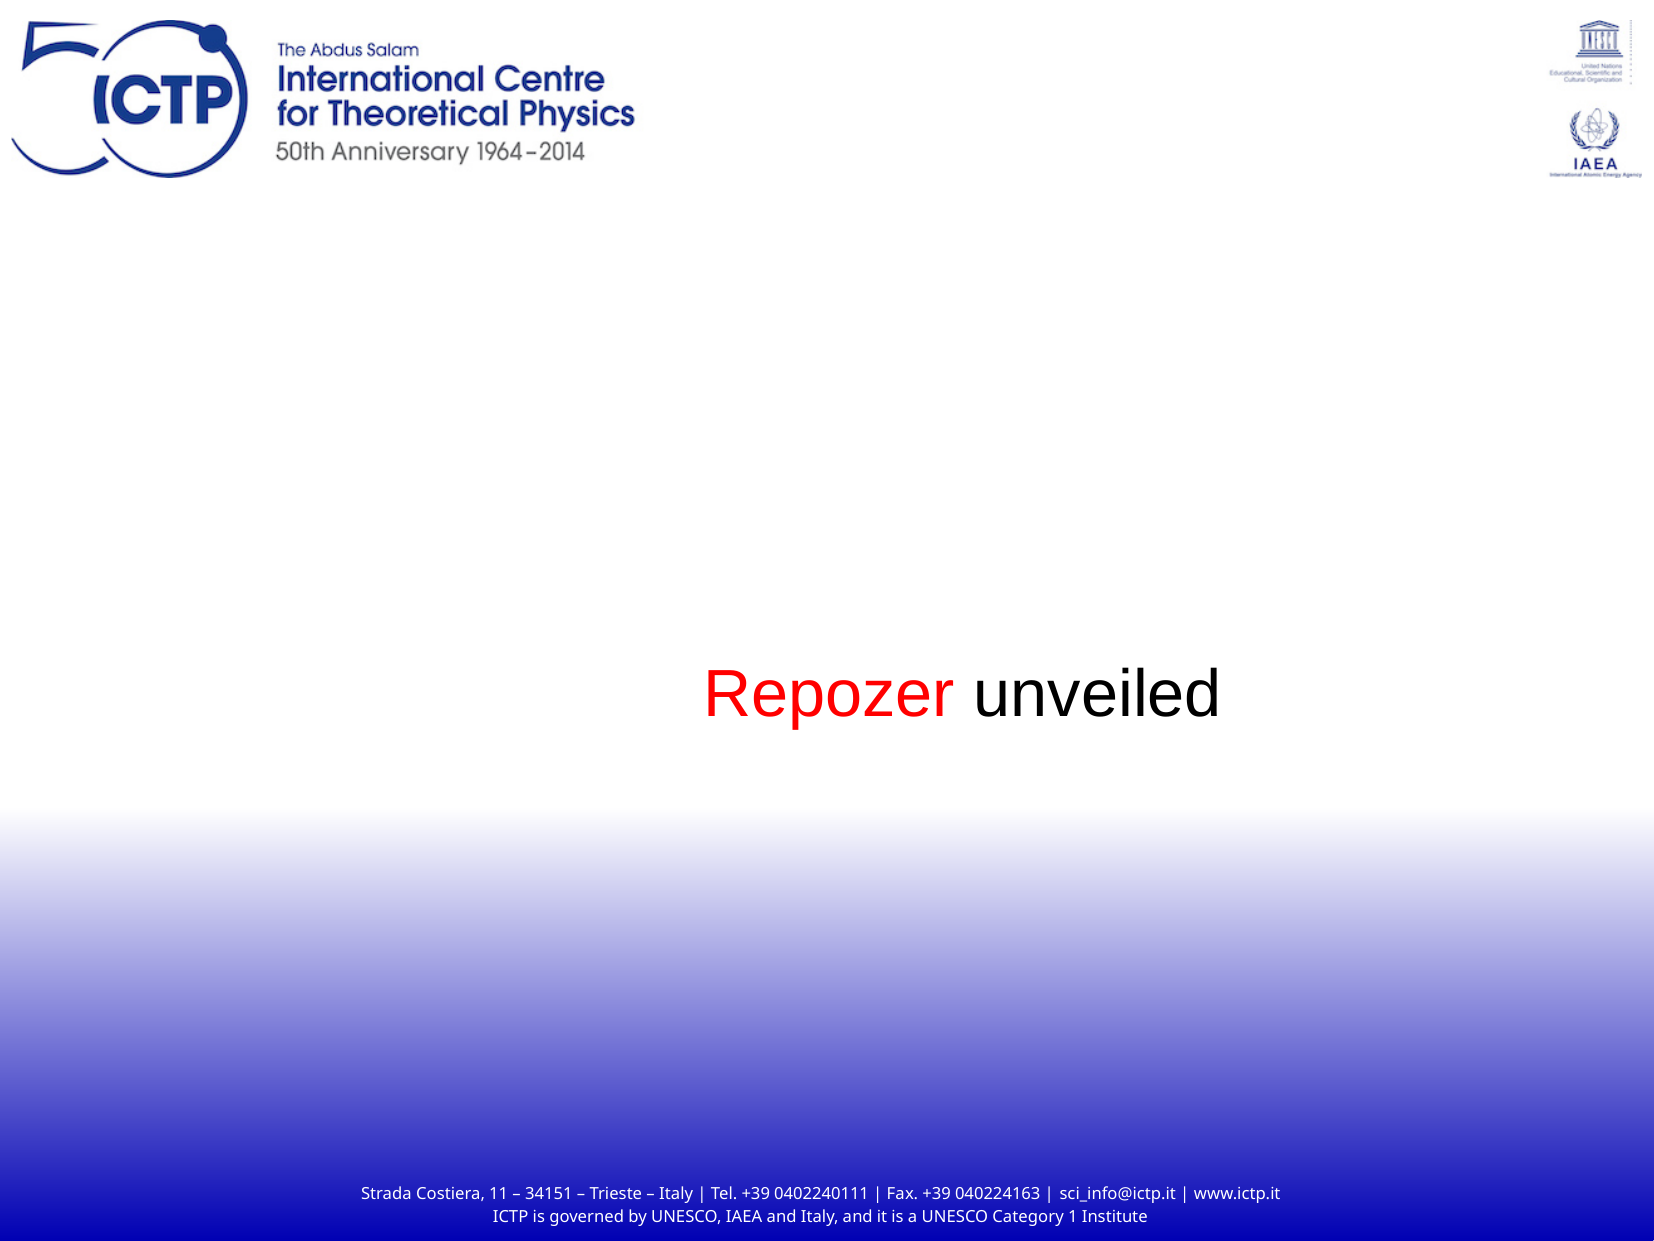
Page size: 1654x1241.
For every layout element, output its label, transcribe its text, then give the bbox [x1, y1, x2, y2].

picture [11, 20, 1642, 178]
subtitle Repozer unveiled [354, 218, 1571, 1170]
